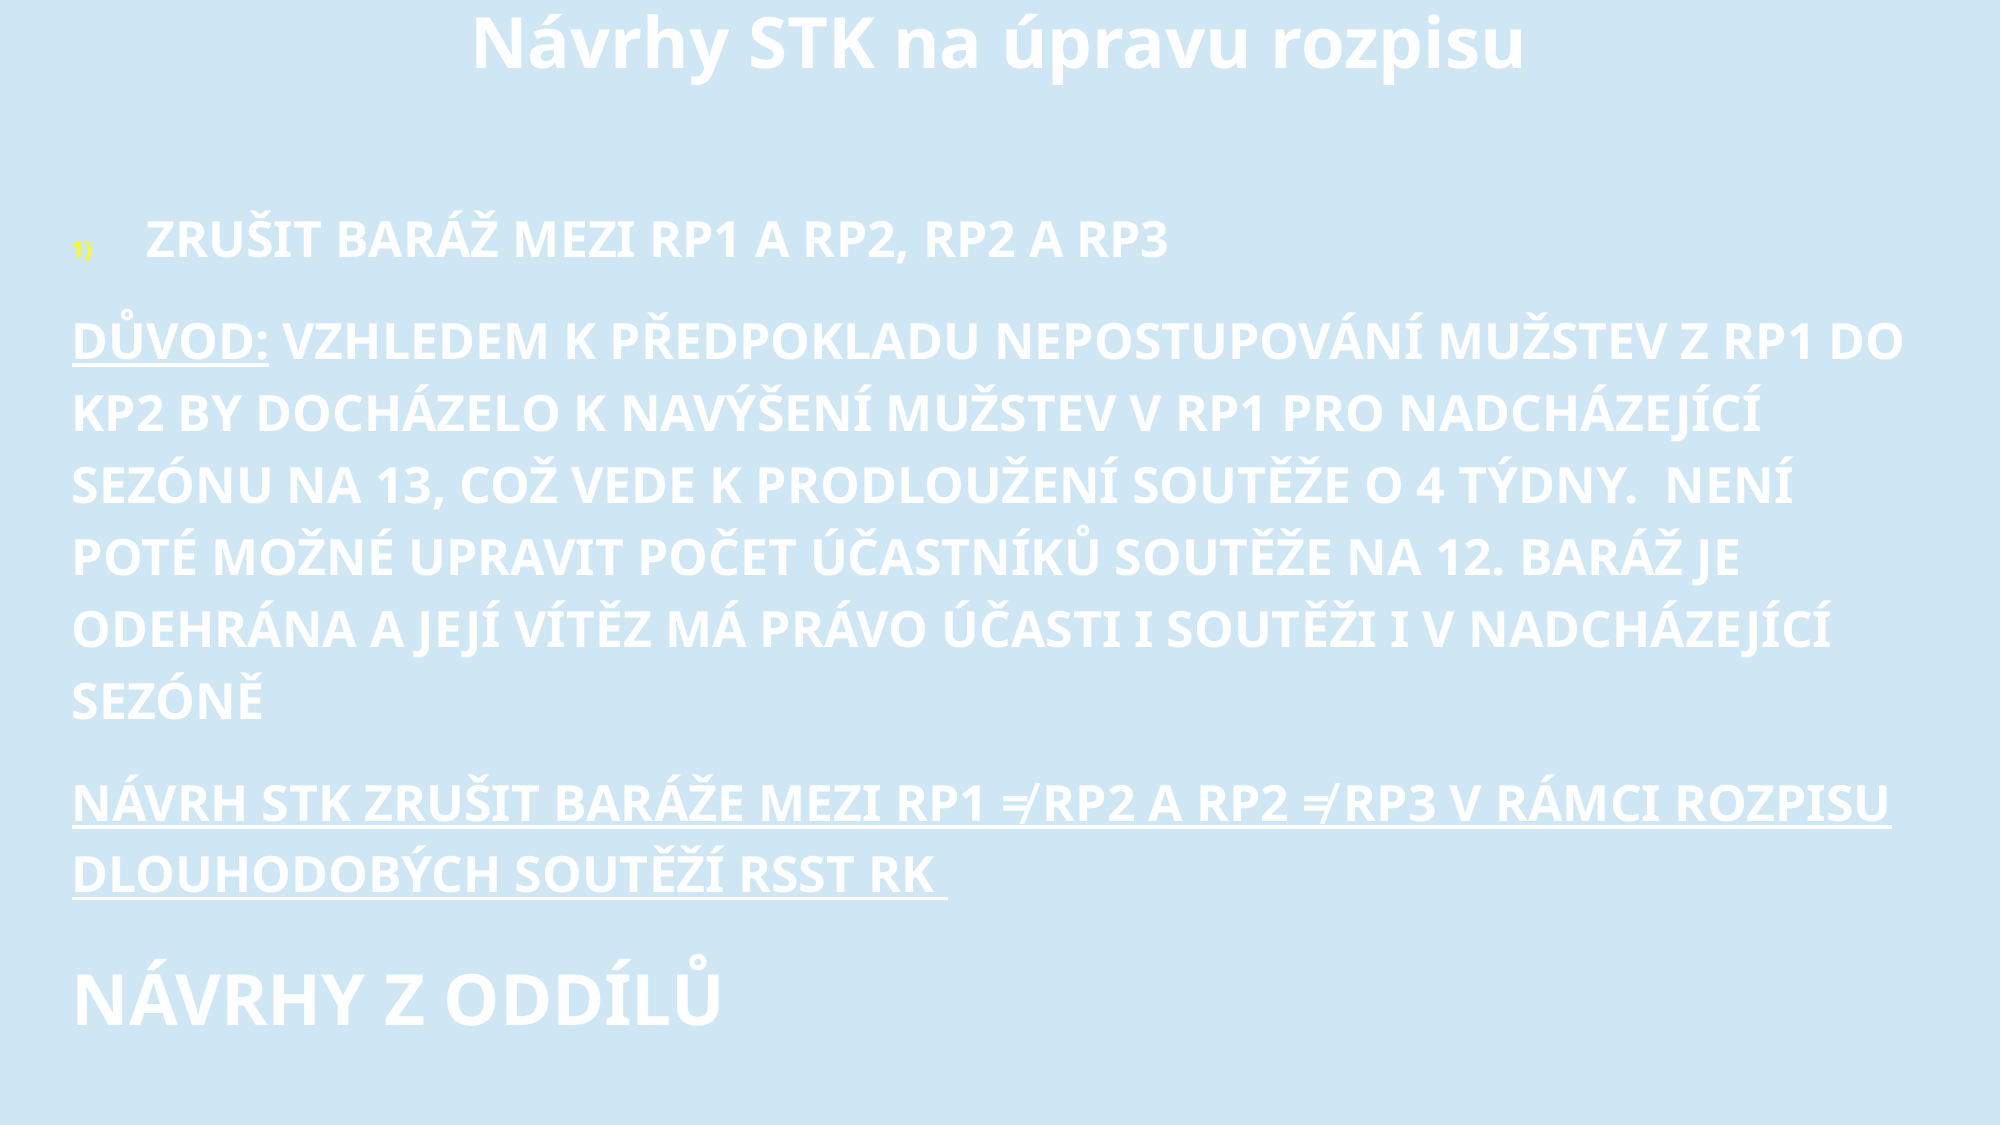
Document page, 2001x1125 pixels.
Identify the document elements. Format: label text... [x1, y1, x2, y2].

text_box NÁVRHY Z ODDÍLŮ [56, 930, 1756, 1074]
list ZRUŠIT BARÁŽ MEZI RP1 A RP2, RP2 A RP3 DŮVOD: VZHLEDEM K PŘEDPOKLADU NEPOSTUPOVÁNÍ MUŽSTEV Z RP1 DO KP2 BY DOCHÁZELO K NAVÝŠENÍ MUŽSTEV V RP1 PRO NADCHÁZEJÍCÍ SEZÓNU NA 13, COŽ VEDE K PRODLOUŽENÍ SOUTĚŽE O 4 TÝDNY. NENÍ POTÉ MOŽNÉ UPRAVIT POČET ÚČASTNÍKŮ SOUTĚŽE NA 12. BARÁŽ JE ODEHRÁNA A JEJÍ VÍTĚZ MÁ PRÁVO ÚČASTI I SOUTĚŽI I V NADCHÁZEJÍCÍ SEZÓNĚ NÁVRH STK ZRUŠIT BARÁŽE MEZI RP1 ≠ RP2 A RP2 ≠ RP3 V RÁMCI ROZPISU DLOUHODOBÝCH SOUTĚŽÍ RSST RK [56, 188, 1948, 912]
title Návrhy STK na úpravu rozpisu [149, 0, 1849, 188]
